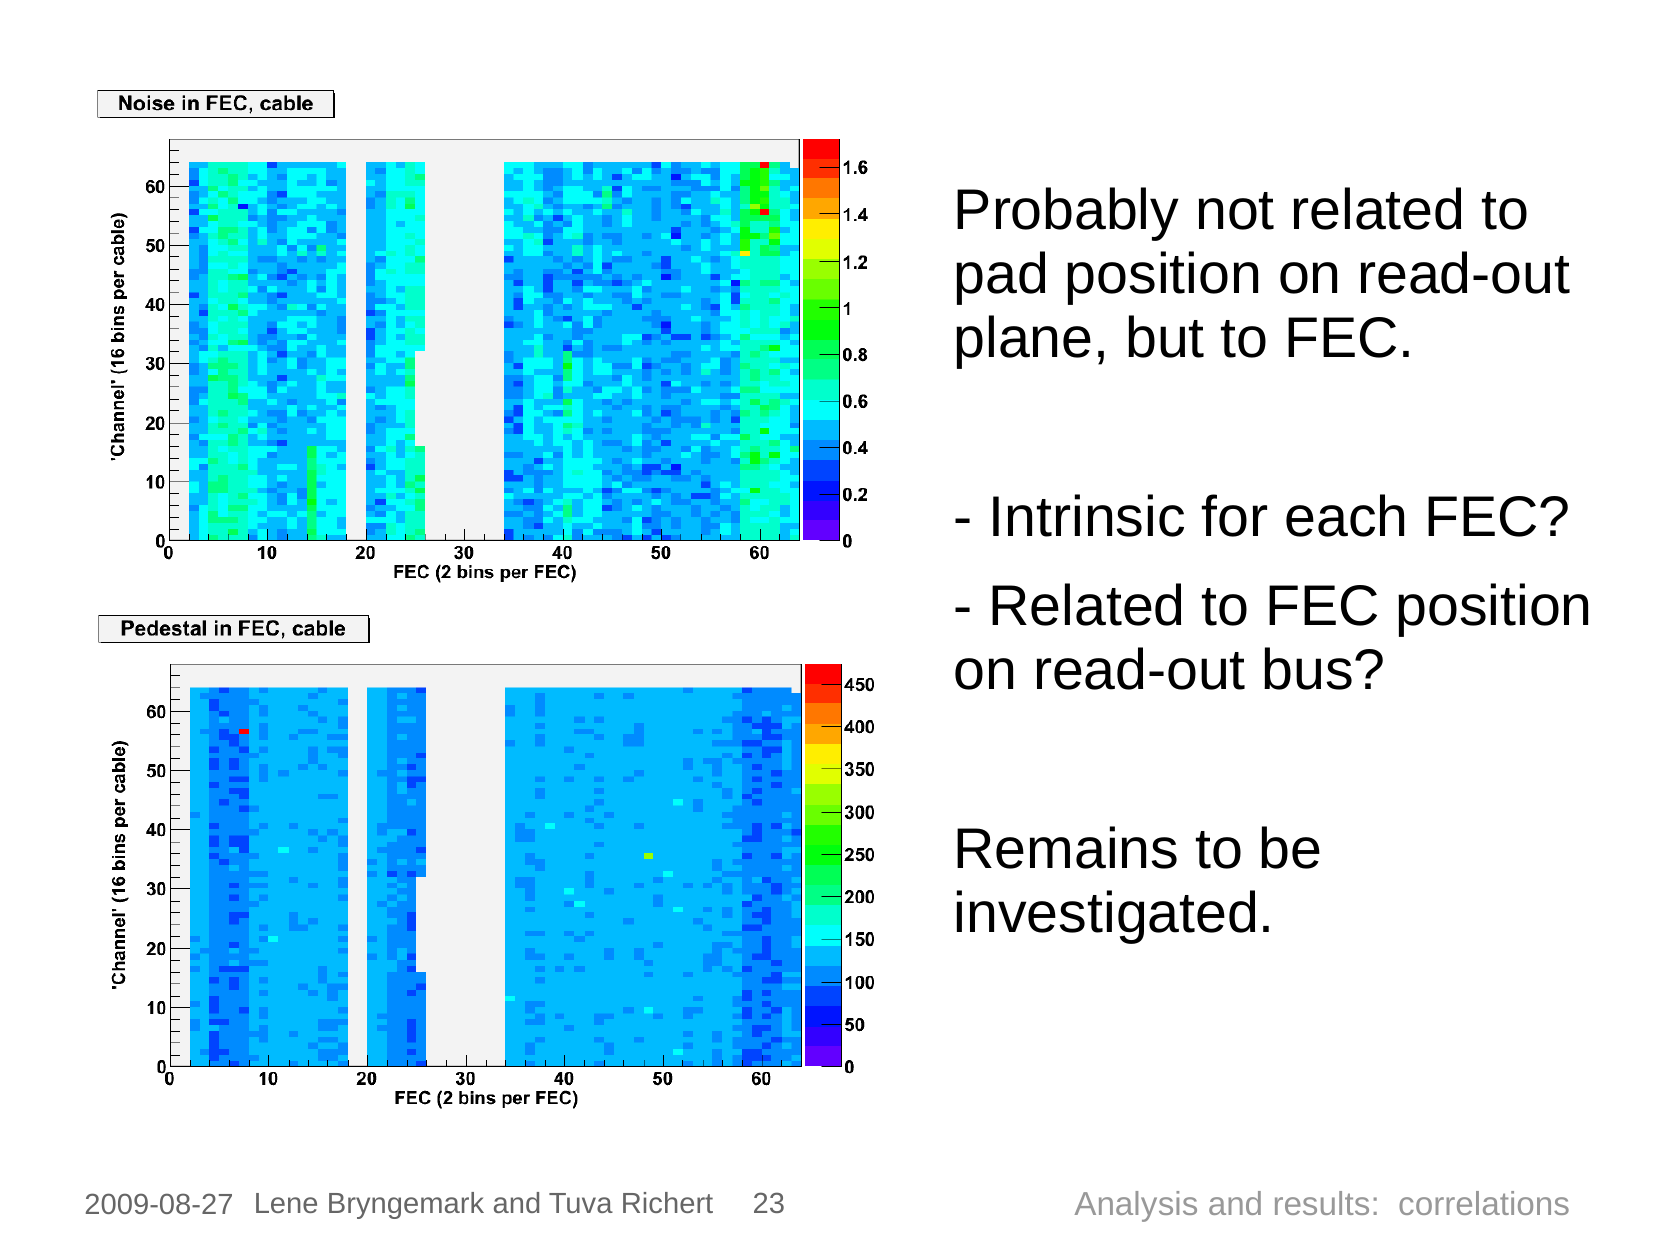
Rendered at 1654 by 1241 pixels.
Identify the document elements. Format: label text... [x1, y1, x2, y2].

title Analysis and results: correlations [82, 1177, 1572, 1232]
list Probably not related to pad position on read-out plane, but to FEC. - Intrinsic for each FEC? - Related to FEC position on read-out bus? Remains to be investigated. [953, 177, 1609, 996]
picture [90, 88, 878, 591]
picture [91, 613, 880, 1117]
